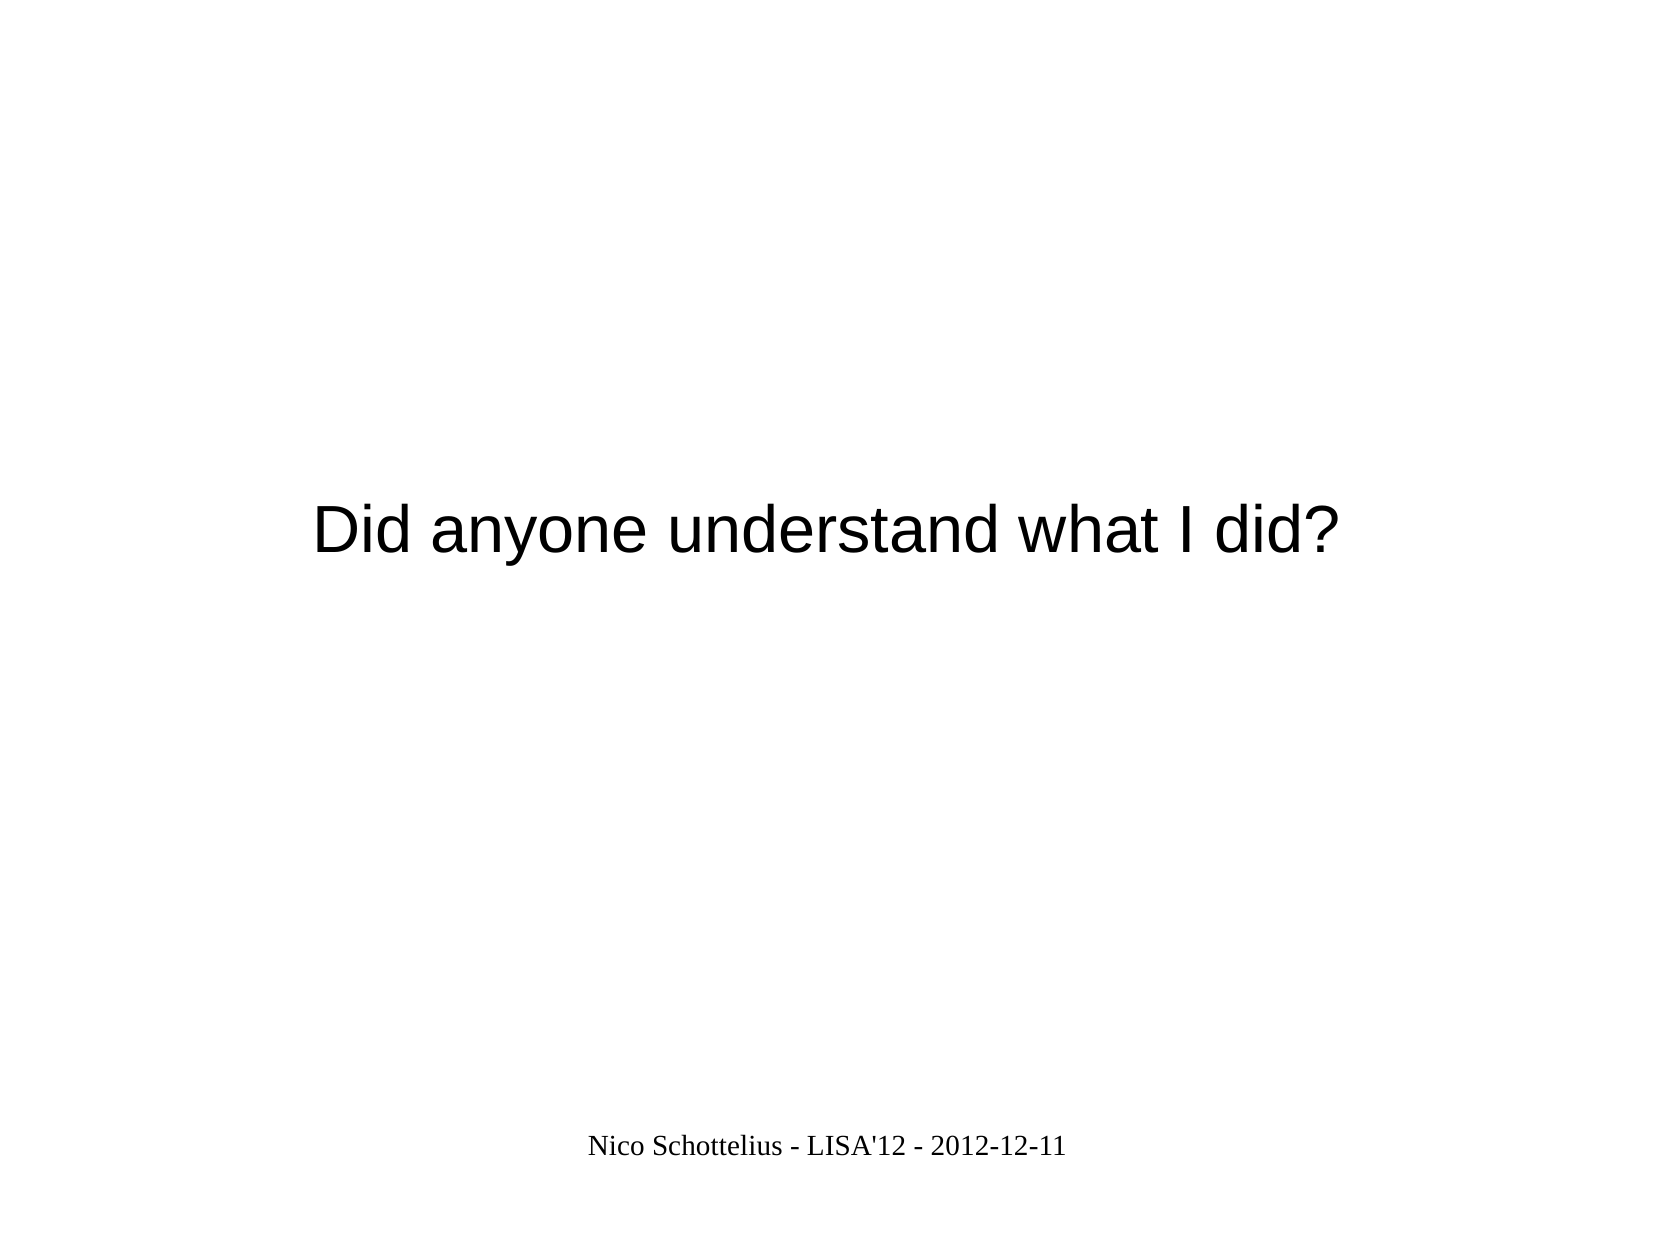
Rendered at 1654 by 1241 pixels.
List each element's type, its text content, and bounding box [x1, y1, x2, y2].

subtitle Did anyone understand what I did? [82, 49, 1571, 1010]
